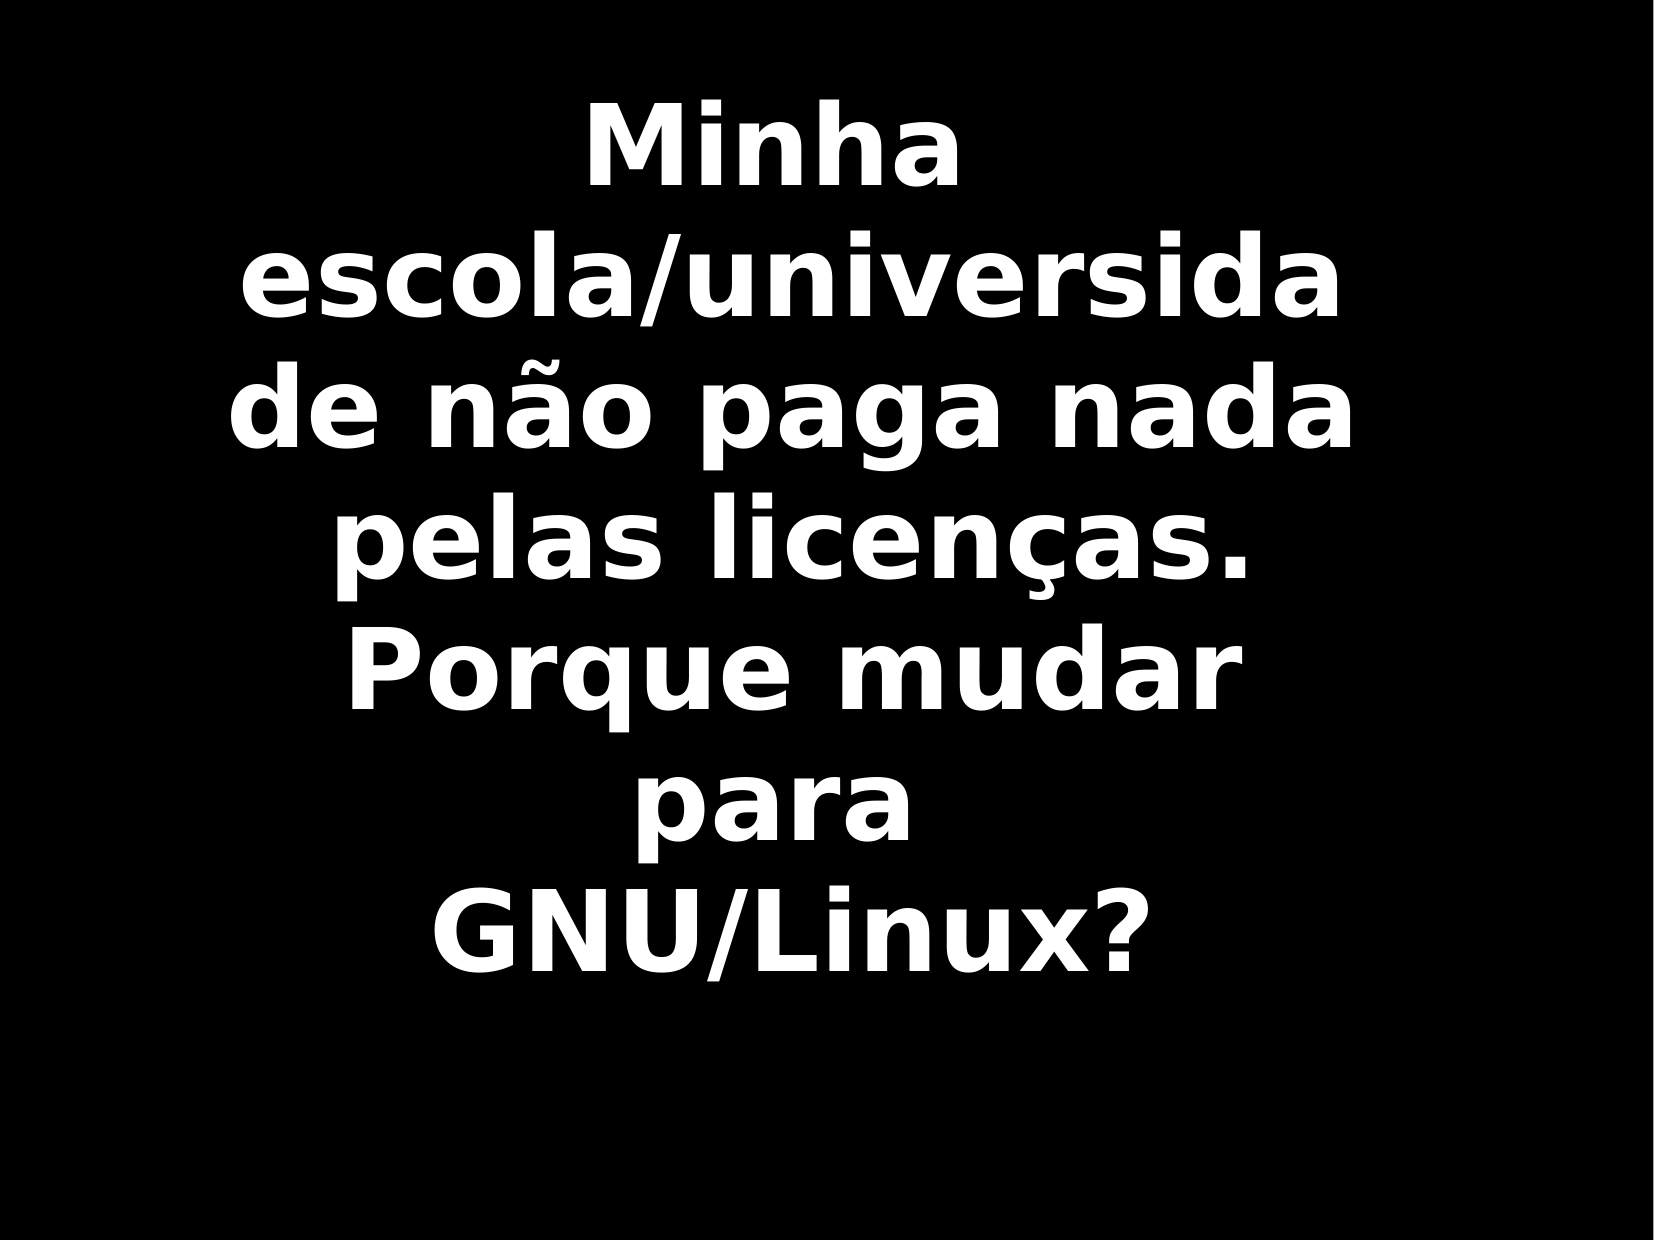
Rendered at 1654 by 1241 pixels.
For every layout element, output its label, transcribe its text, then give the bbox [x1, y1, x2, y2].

title Minha escola/universidade não paga nada pelas licenças. Porque mudar para GNU/Linux? [222, 80, 1365, 1000]
